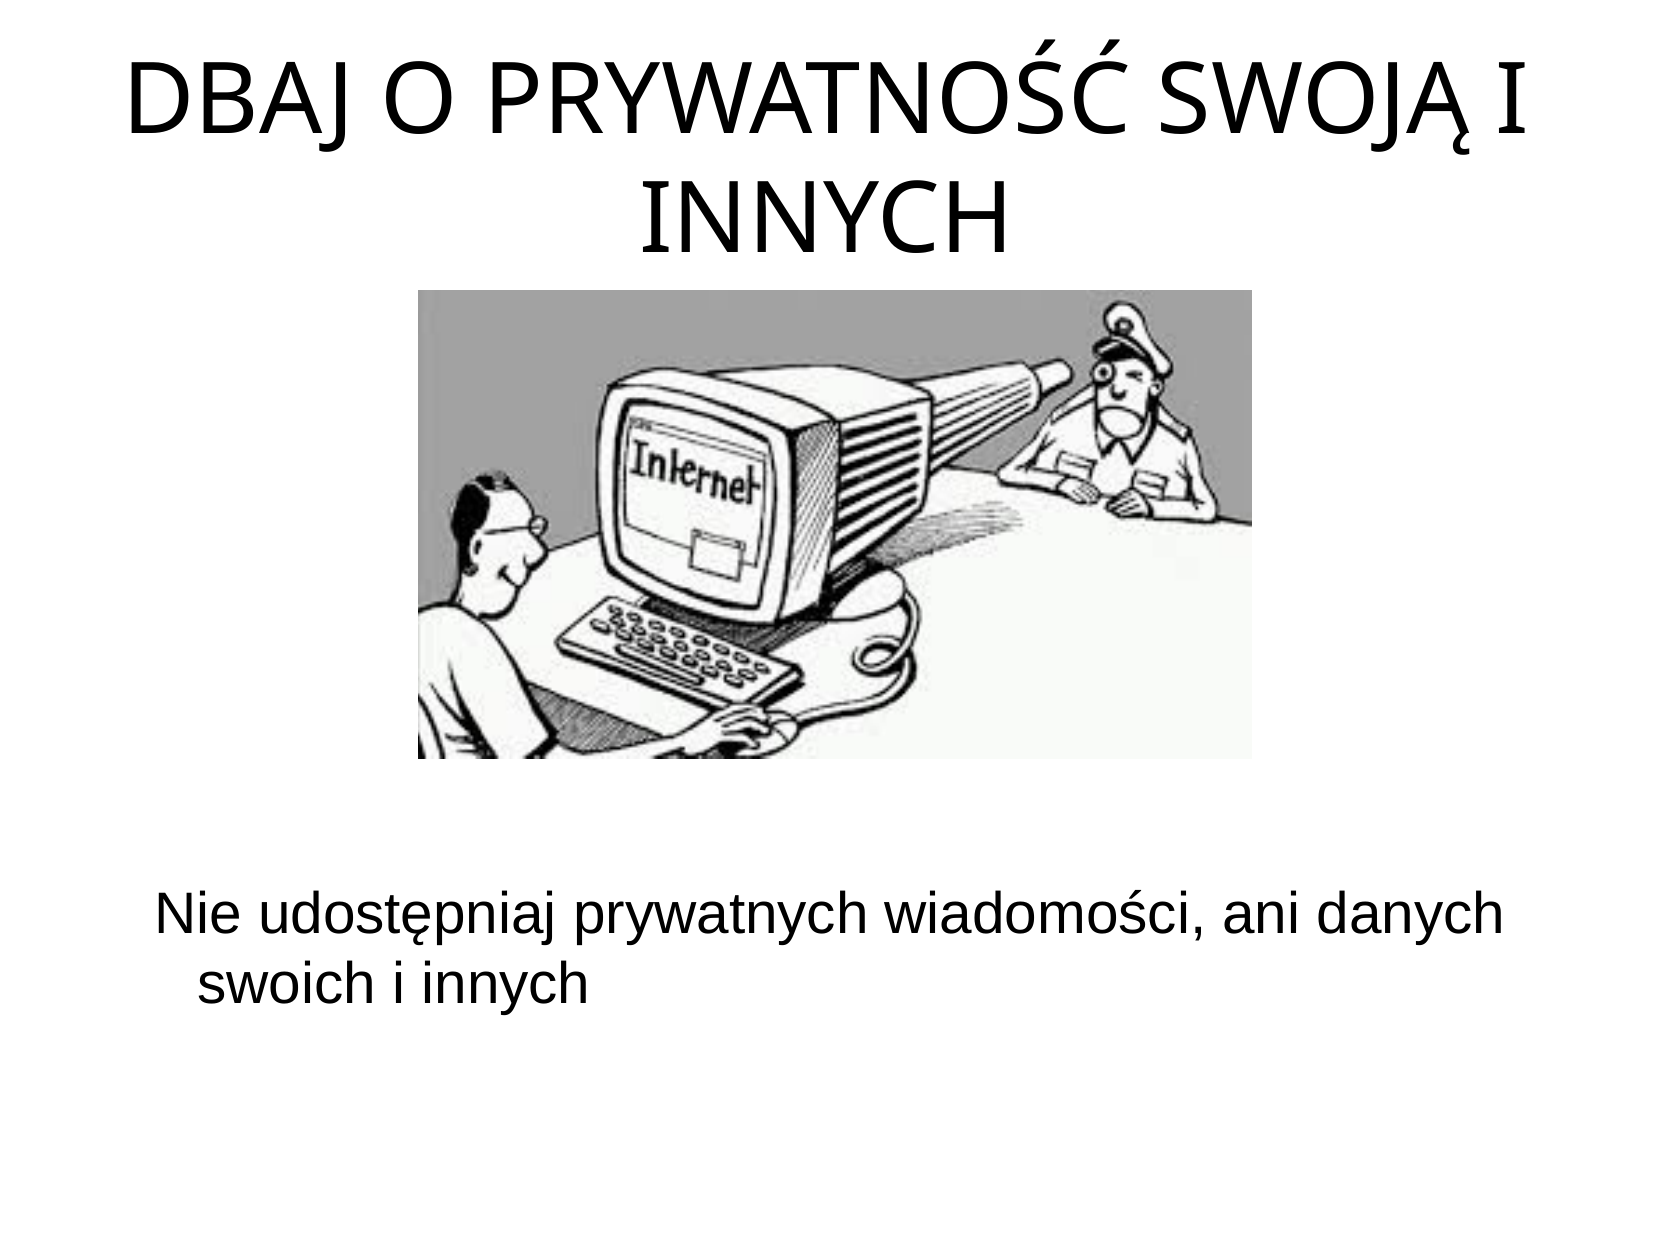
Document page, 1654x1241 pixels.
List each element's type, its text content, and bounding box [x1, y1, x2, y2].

title DBAJ O PRYWATNOŚĆ SWOJĄ I INNYCH [82, 28, 1571, 278]
list Nie udostępniaj prywatnych wiadomości, ani danych swoich i innych [82, 299, 1571, 1019]
picture [418, 290, 1252, 759]
